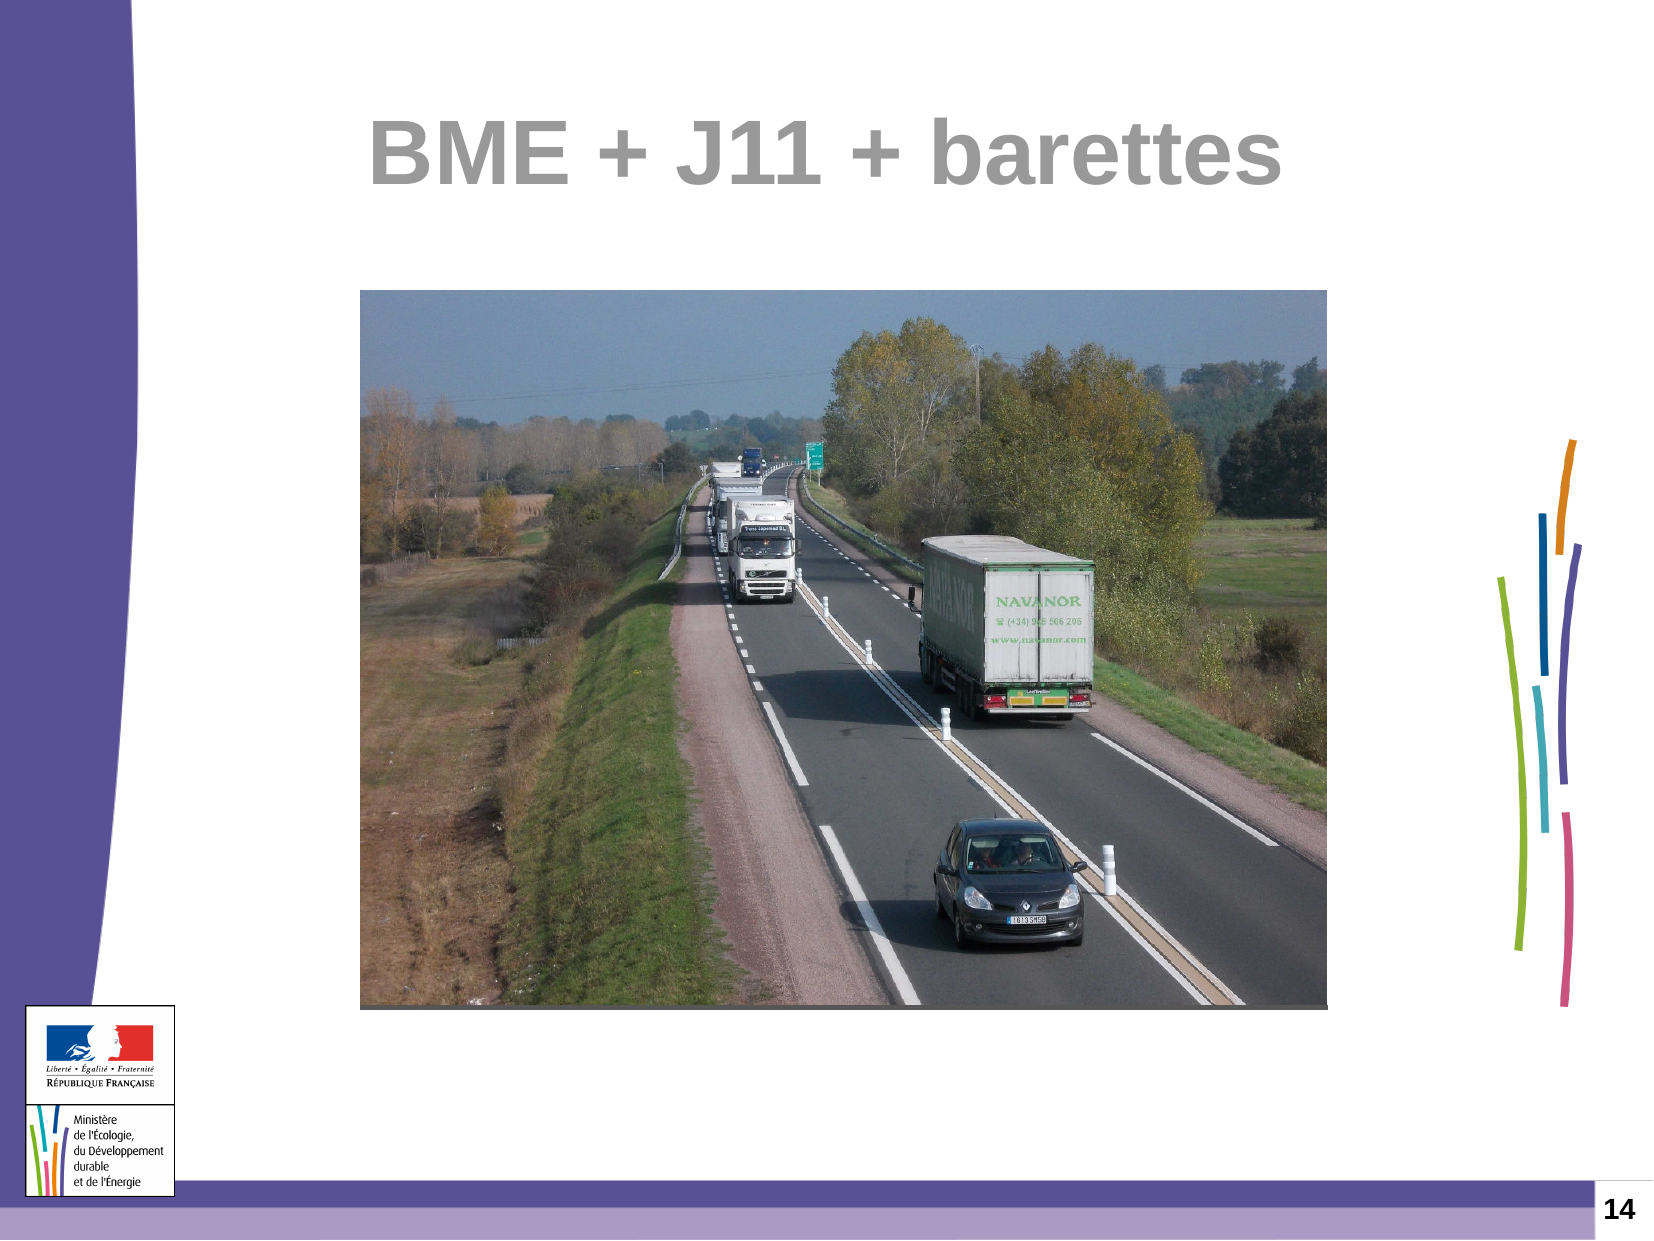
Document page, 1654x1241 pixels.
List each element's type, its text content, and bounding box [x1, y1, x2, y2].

title BME + J11 + barettes [82, 49, 1571, 257]
picture [0, 0, 1654, 1240]
